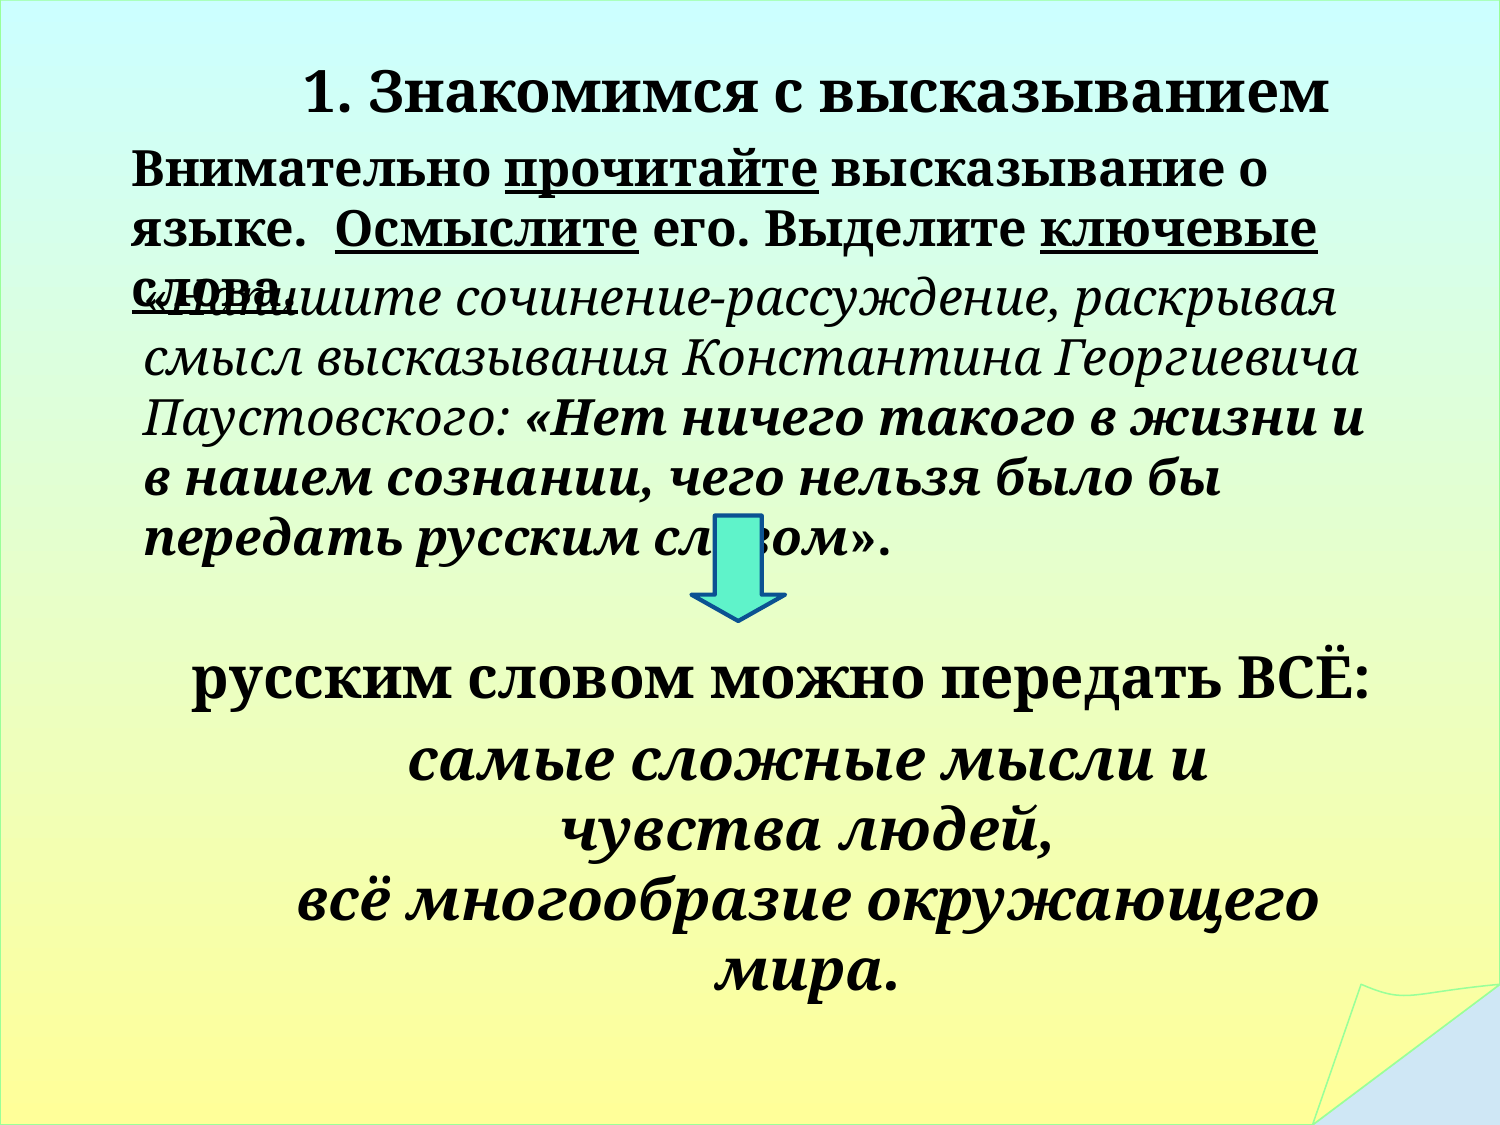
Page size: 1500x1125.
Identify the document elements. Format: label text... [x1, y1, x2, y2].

text_box русским словом можно передать ВСЁ: [177, 632, 1387, 718]
text_box «Напишите сочинение-рассуждение, раскрывая смысл высказывания Константина Георгиевича Паустовского: «Нет ничего такого в жизни и в нашем сознании, чего нельзя было бы передать русским словом». [128, 257, 1418, 573]
text_box самые сложные мысли и чувства людей, всё многообразие окружающего мира. [281, 714, 1336, 1010]
text_box Внимательно прочитайте высказывание о языке. Осмыслите его. Выделите ключевые слова. [117, 128, 1453, 324]
text_box 1. Знакомимся с высказыванием [288, 46, 1345, 128]
text_box [0, 0, 1500, 1125]
